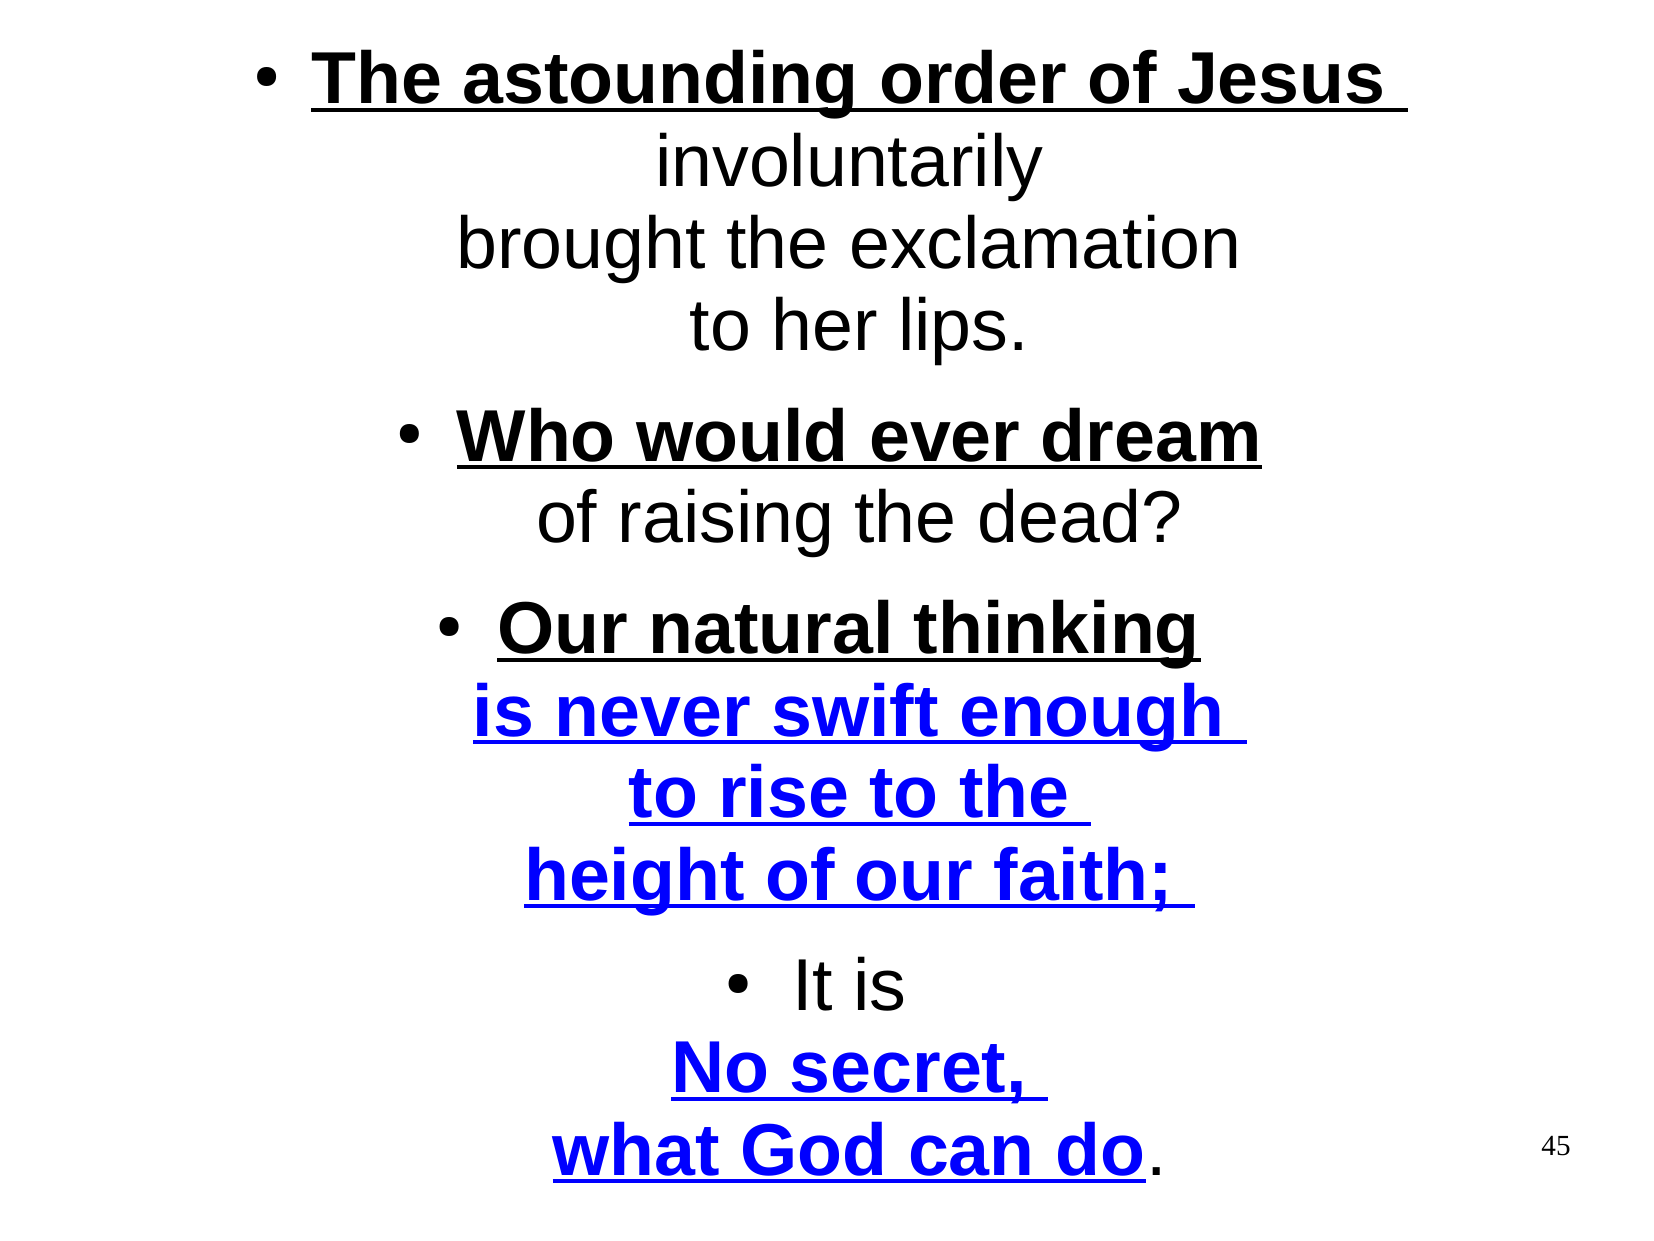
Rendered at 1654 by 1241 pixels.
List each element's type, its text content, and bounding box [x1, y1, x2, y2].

list The astounding order of Jesus involuntarily brought the exclamation to her lips. Who would ever dream of raising the dead? Our natural thinking is never swift enough to rise to the height of our faith; It is No secret, what God can do. [37, 37, 1613, 1201]
